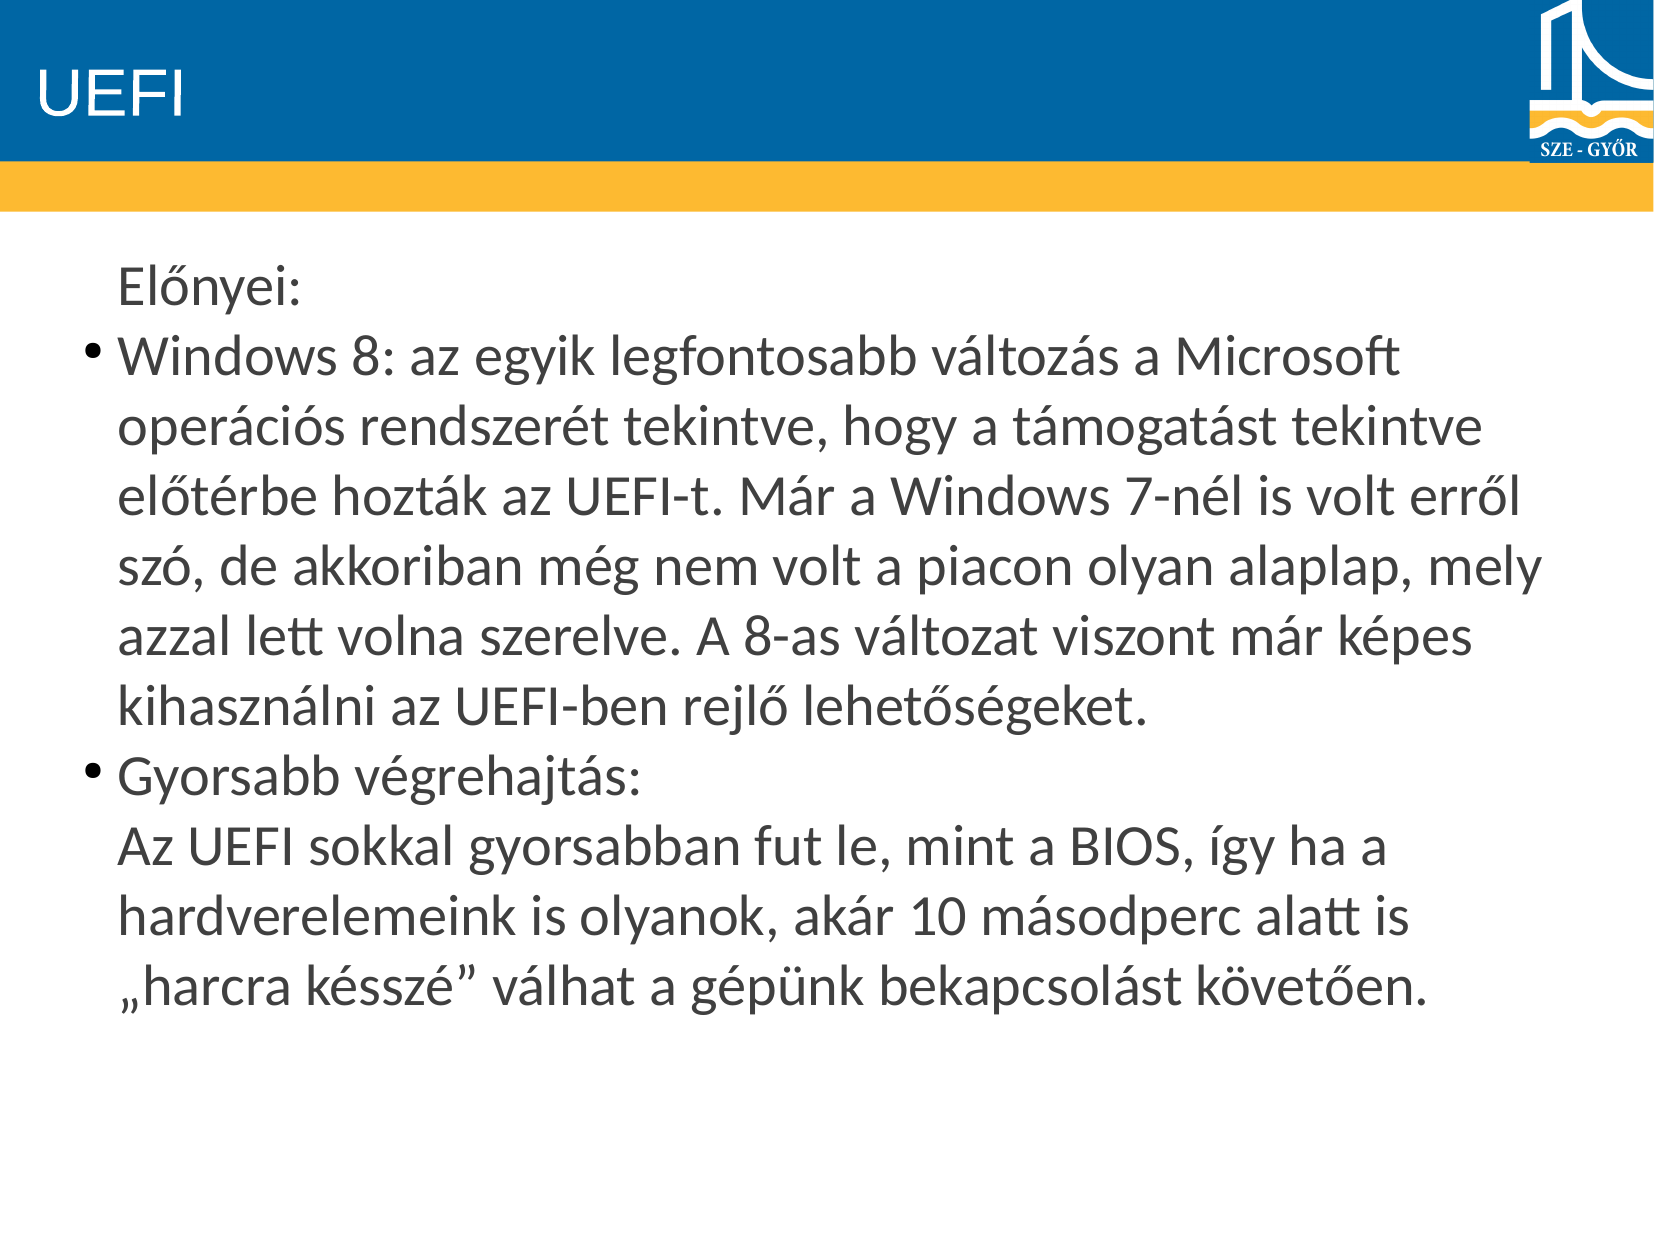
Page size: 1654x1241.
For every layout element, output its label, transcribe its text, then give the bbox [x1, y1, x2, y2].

text_box Előnyei: Windows 8: az egyik legfontosabb változás a Microsoft operációs rendszerét tekintve, hogy a támogatást tekintve előtérbe hozták az UEFI-t. Már a Windows 7-nél is volt erről szó, de akkoriban még nem volt a piacon olyan alaplap, mely azzal lett volna szerelve. A 8-as változat viszont már képes kihasználni az UEFI-ben rejlő lehetőségeket. Gyorsabb végrehajtás: Az UEFI sokkal gyorsabban fut le, mint a BIOS, így ha a hardverelemeink is olyanok, akár 10 másodperc alatt is „harcra késszé” válhat a gépünk bekapcsolást követően. [82, 247, 1571, 1198]
text_box UEFI [34, 48, 1524, 144]
picture [1529, 0, 1654, 163]
